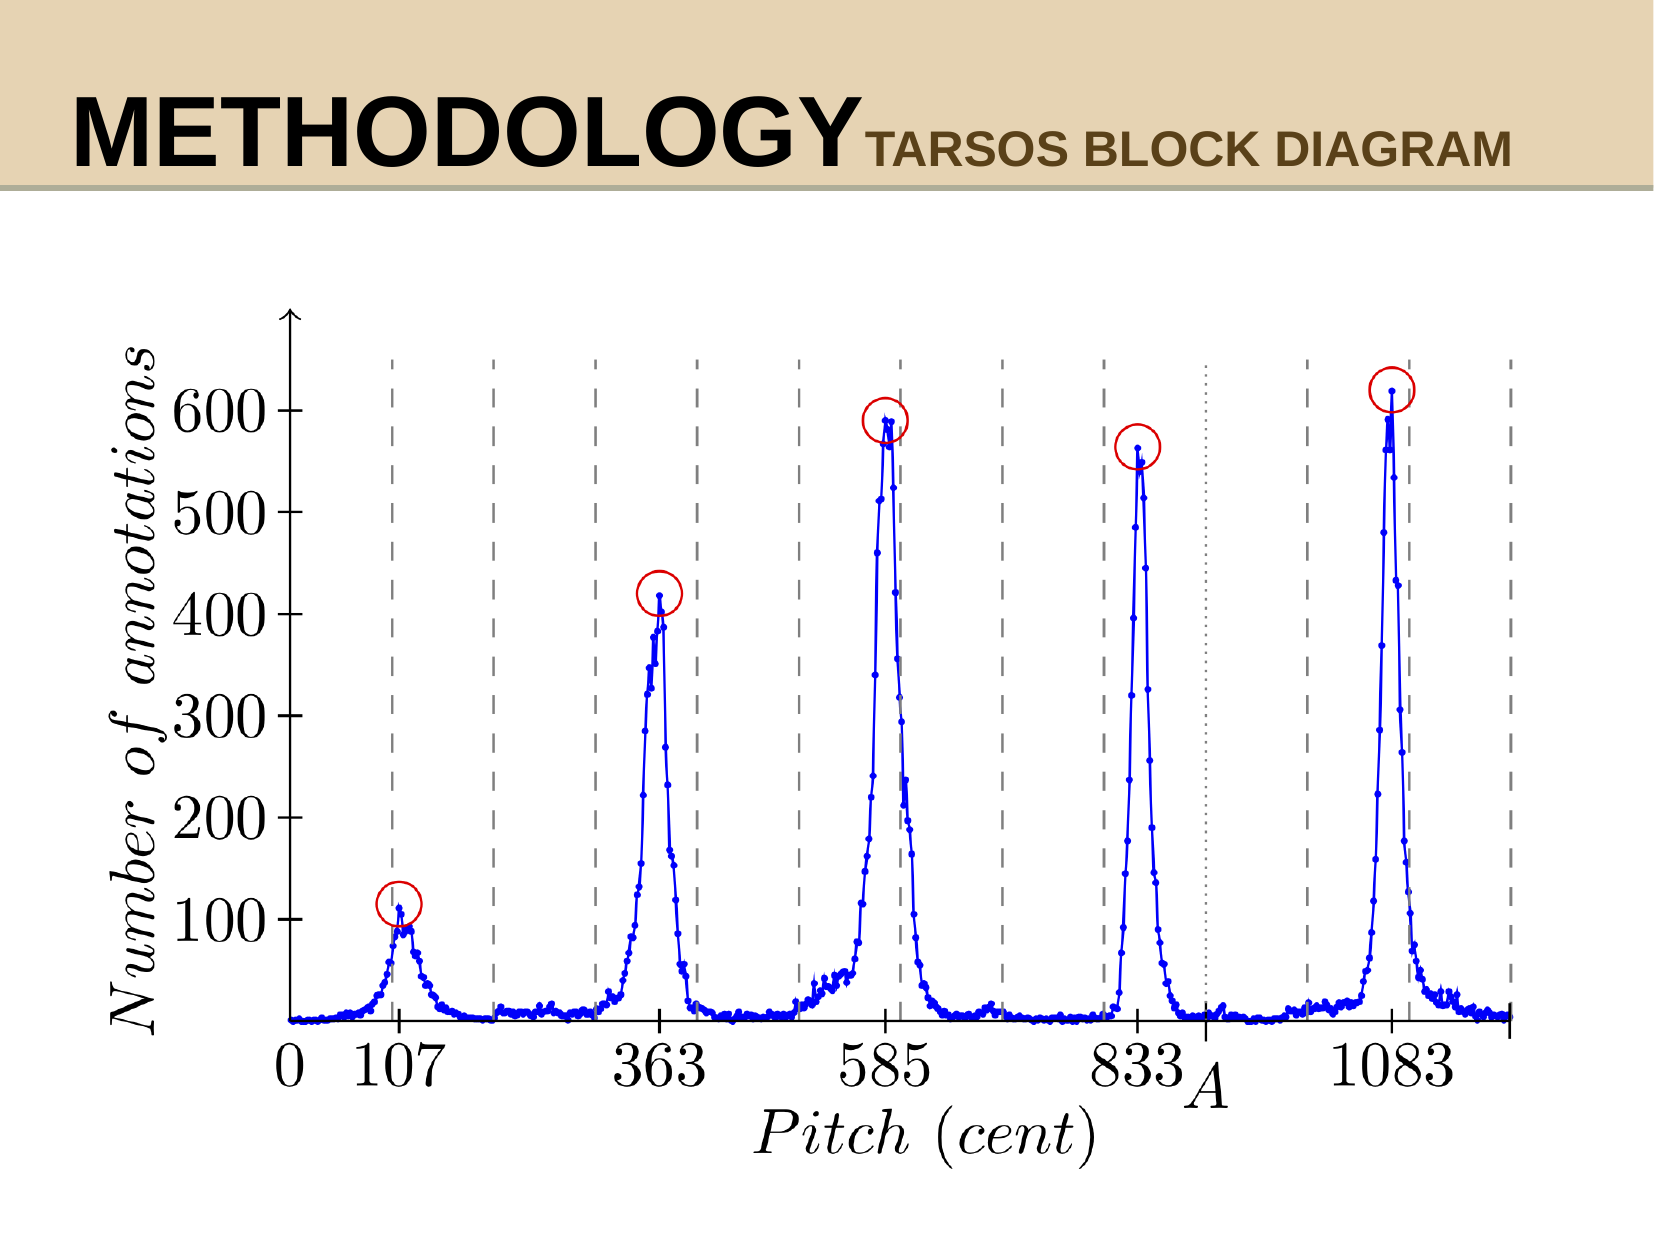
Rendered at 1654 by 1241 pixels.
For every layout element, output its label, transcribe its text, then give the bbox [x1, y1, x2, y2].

picture [74, 262, 1579, 1189]
title METHODOLOGYTARSOS BLOCK DIAGRAM [0, 0, 1654, 188]
